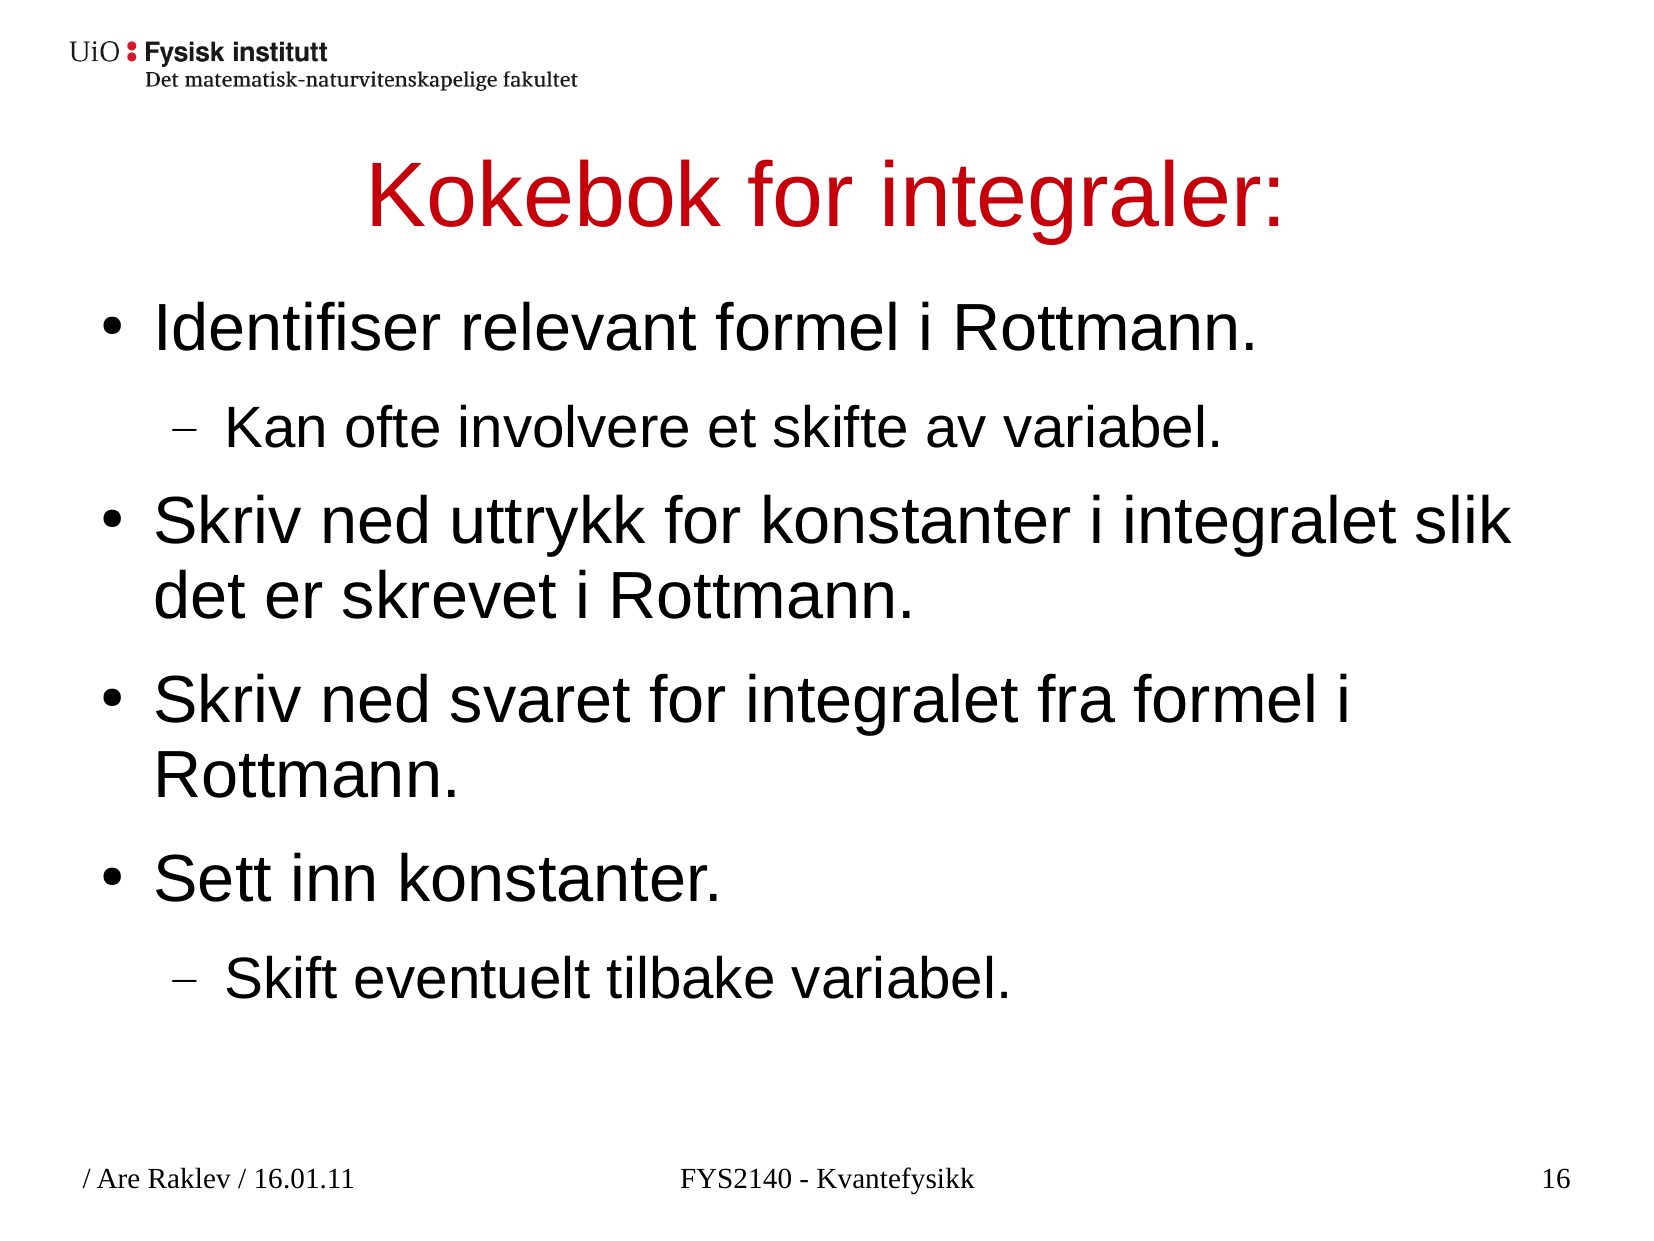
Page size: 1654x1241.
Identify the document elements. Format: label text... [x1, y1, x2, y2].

list Identifiser relevant formel i Rottmann. Kan ofte involvere et skifte av variabel. Skriv ned uttrykk for konstanter i integralet slik det er skrevet i Rottmann. Skriv ned svaret for integralet fra formel i Rottmann. Sett inn konstanter. Skift eventuelt tilbake variabel. [82, 290, 1571, 1094]
picture [68, 37, 581, 93]
title Kokebok for integraler: [82, 90, 1571, 290]
